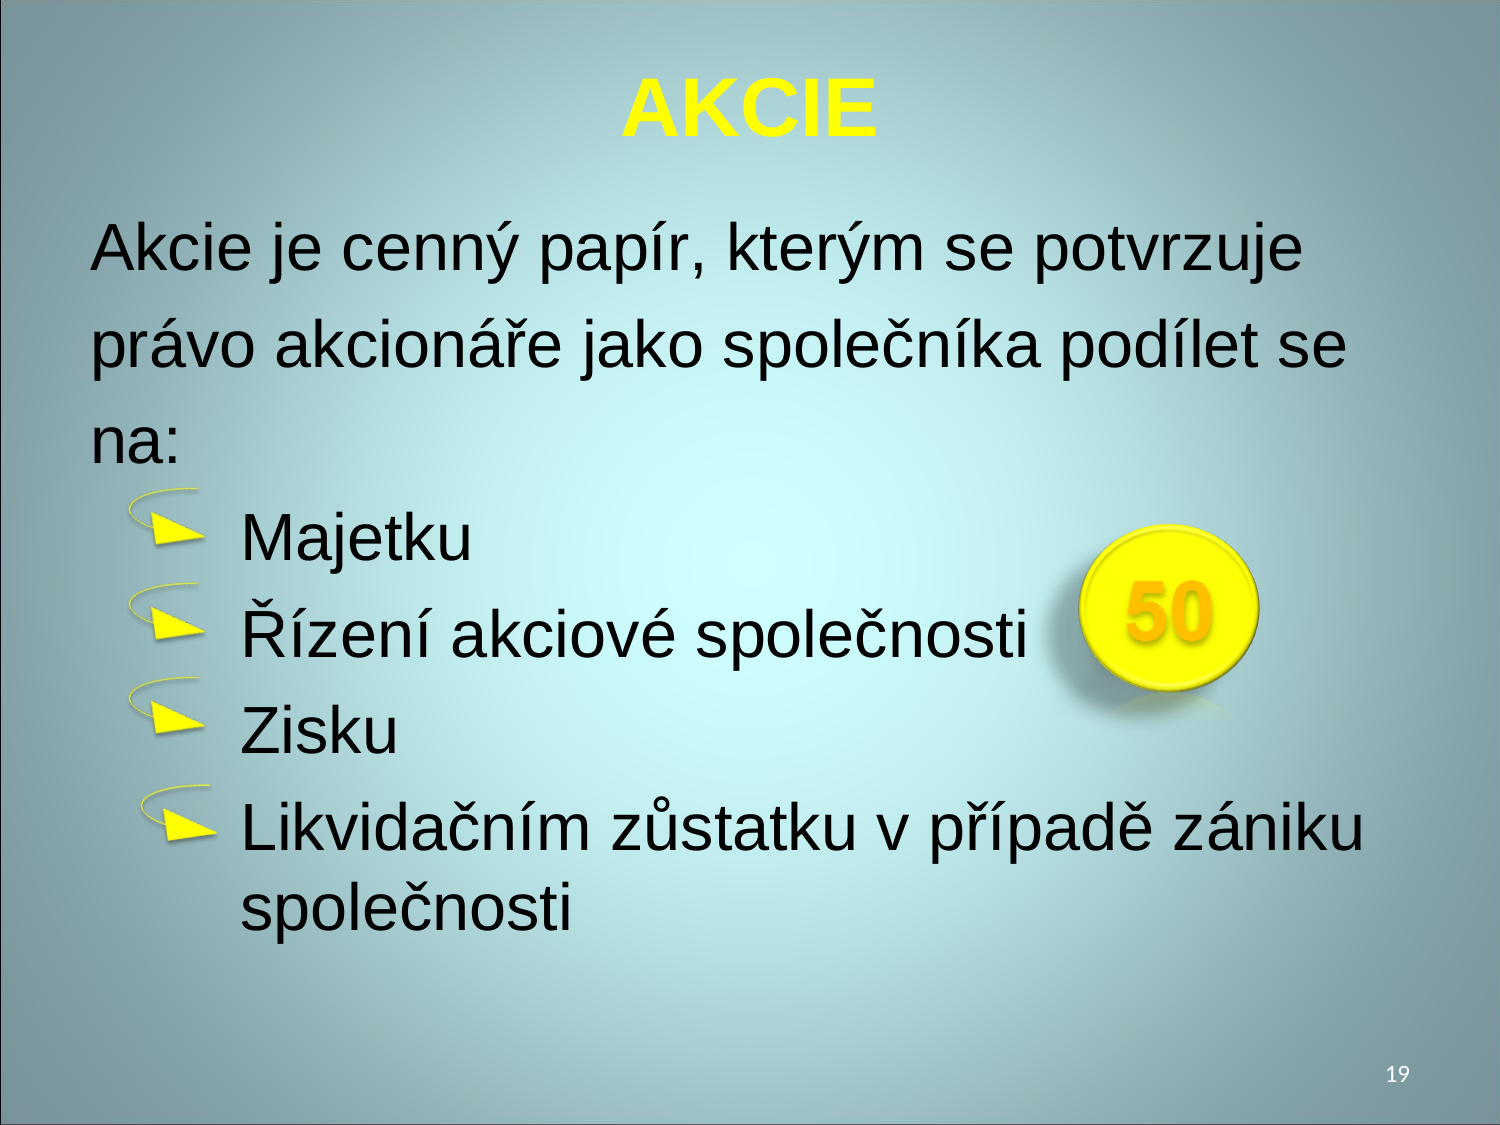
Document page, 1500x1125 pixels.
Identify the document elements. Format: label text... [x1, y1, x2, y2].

picture [0, 0, 1500, 1125]
title AKCIE [75, 45, 1426, 161]
list Akcie je cenný papír, kterým se potvrzuje právo akcionáře jako společníka podílet se na: Majetku Řízení akciové společnosti Zisku Likvidačním zůstatku v případě zániku společnosti [75, 196, 1426, 1048]
text_box <číslo> [1074, 1042, 1426, 1103]
